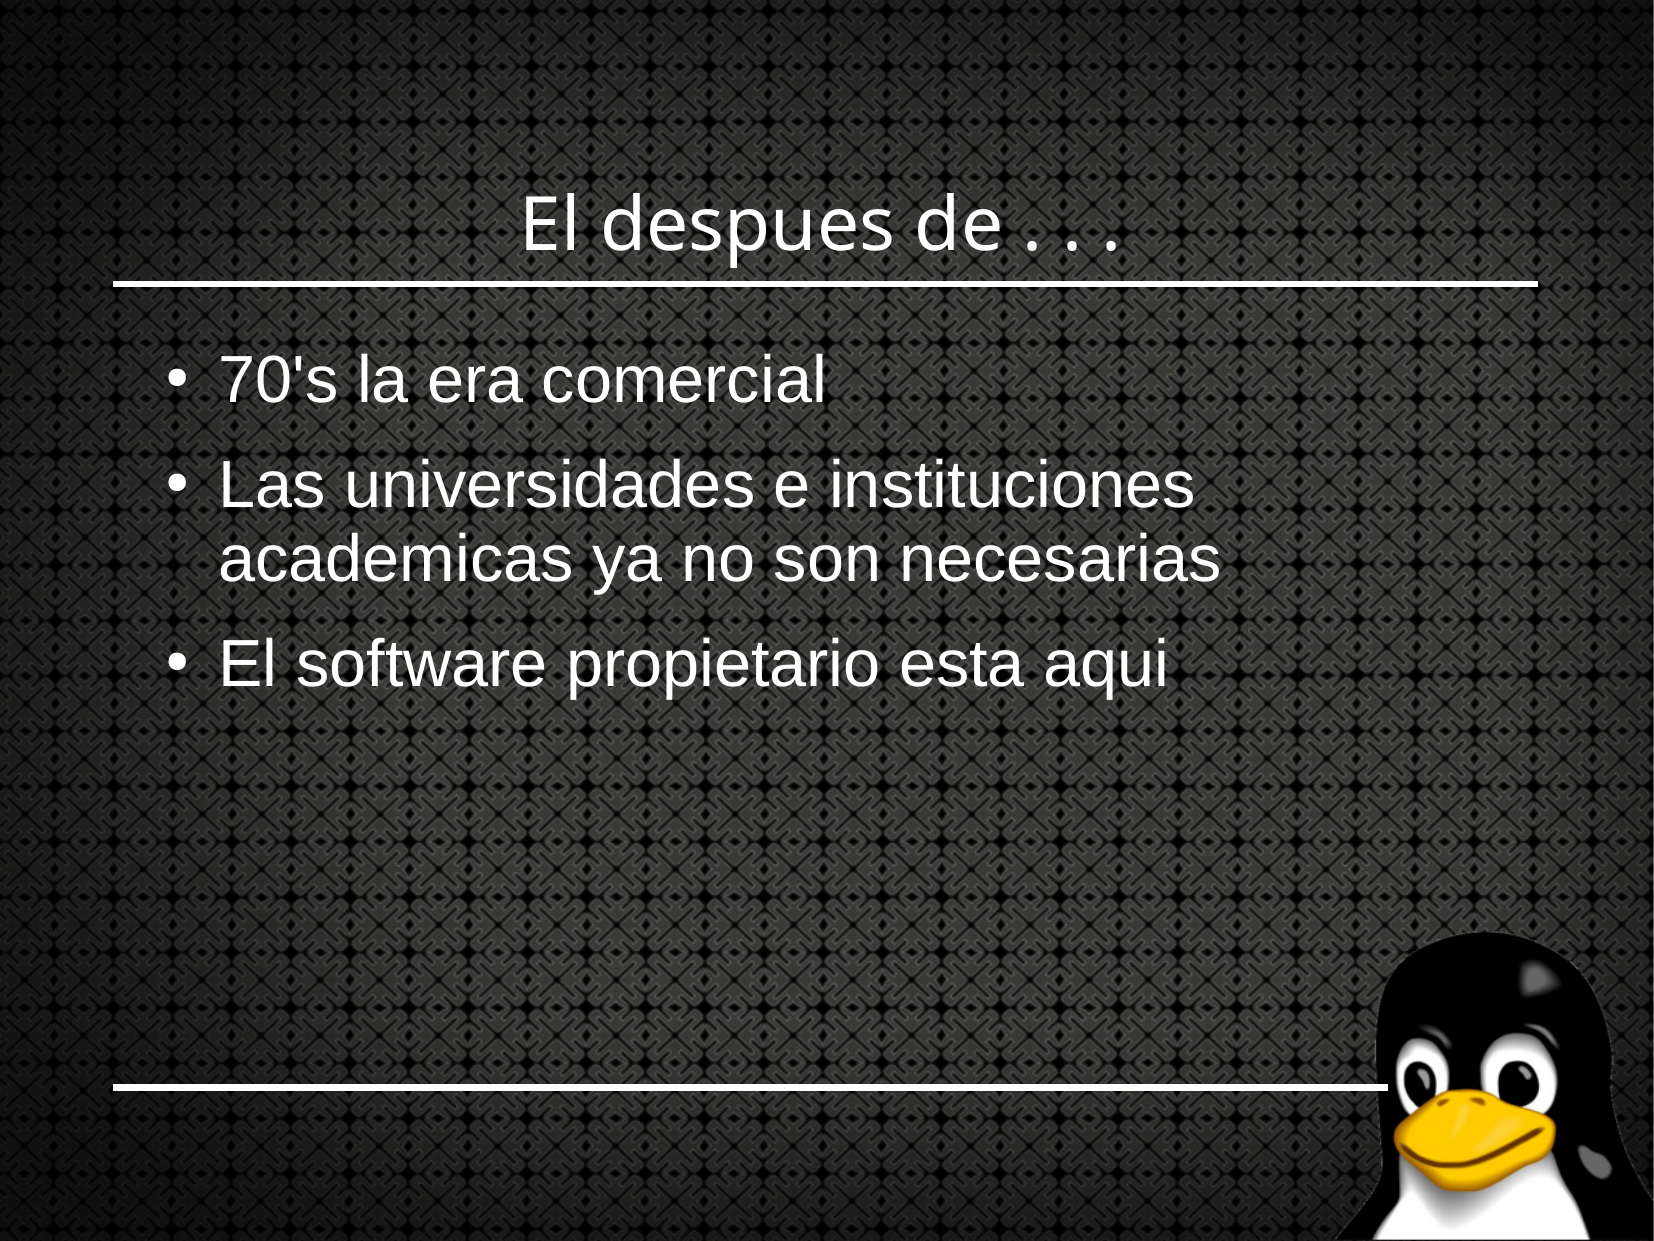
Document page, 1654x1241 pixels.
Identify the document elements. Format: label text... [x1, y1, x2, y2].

title El despues de . . . [135, 117, 1506, 325]
picture [0, 0, 1654, 1241]
list 70's la era comercial Las universidades e instituciones academicas ya no son necesarias El software propietario esta aqui [147, 342, 1506, 1052]
